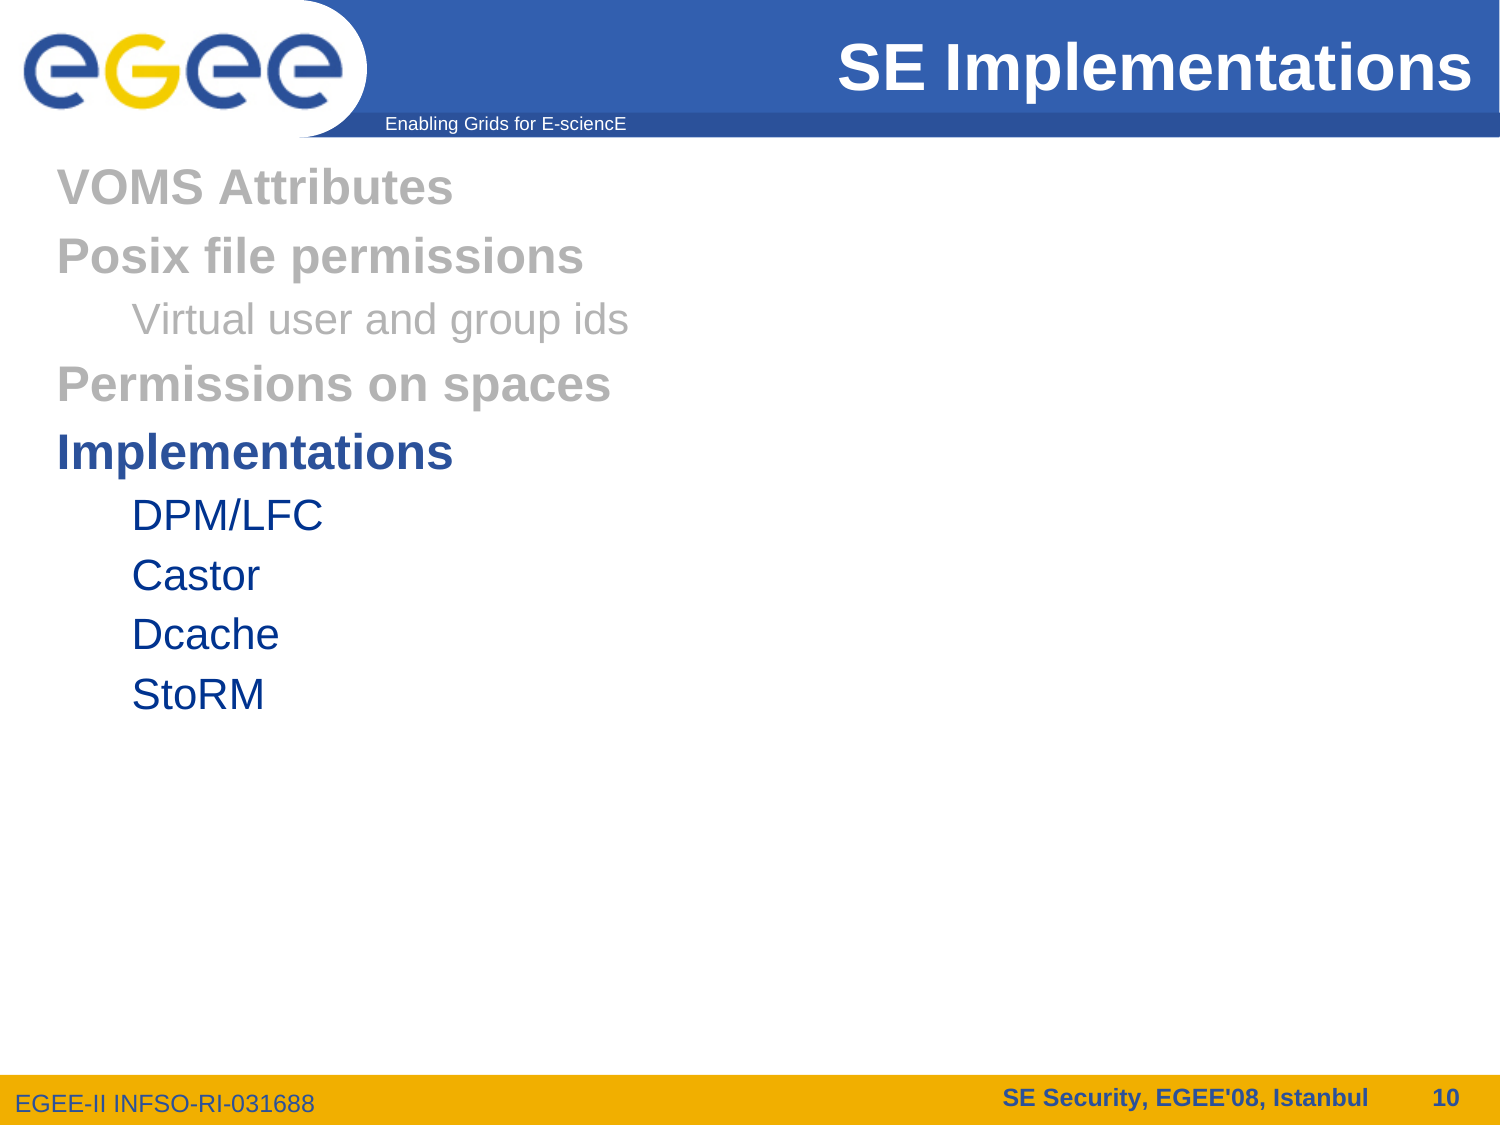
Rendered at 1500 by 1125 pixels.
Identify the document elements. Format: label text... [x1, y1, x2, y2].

list VOMS Attributes Posix file permissions Virtual user and group ids Permissions on spaces Implementations DPM/LFC Castor Dcache StoRM [56, 159, 1466, 1036]
title SE Implementations [369, 18, 1475, 117]
picture [18, 30, 349, 112]
